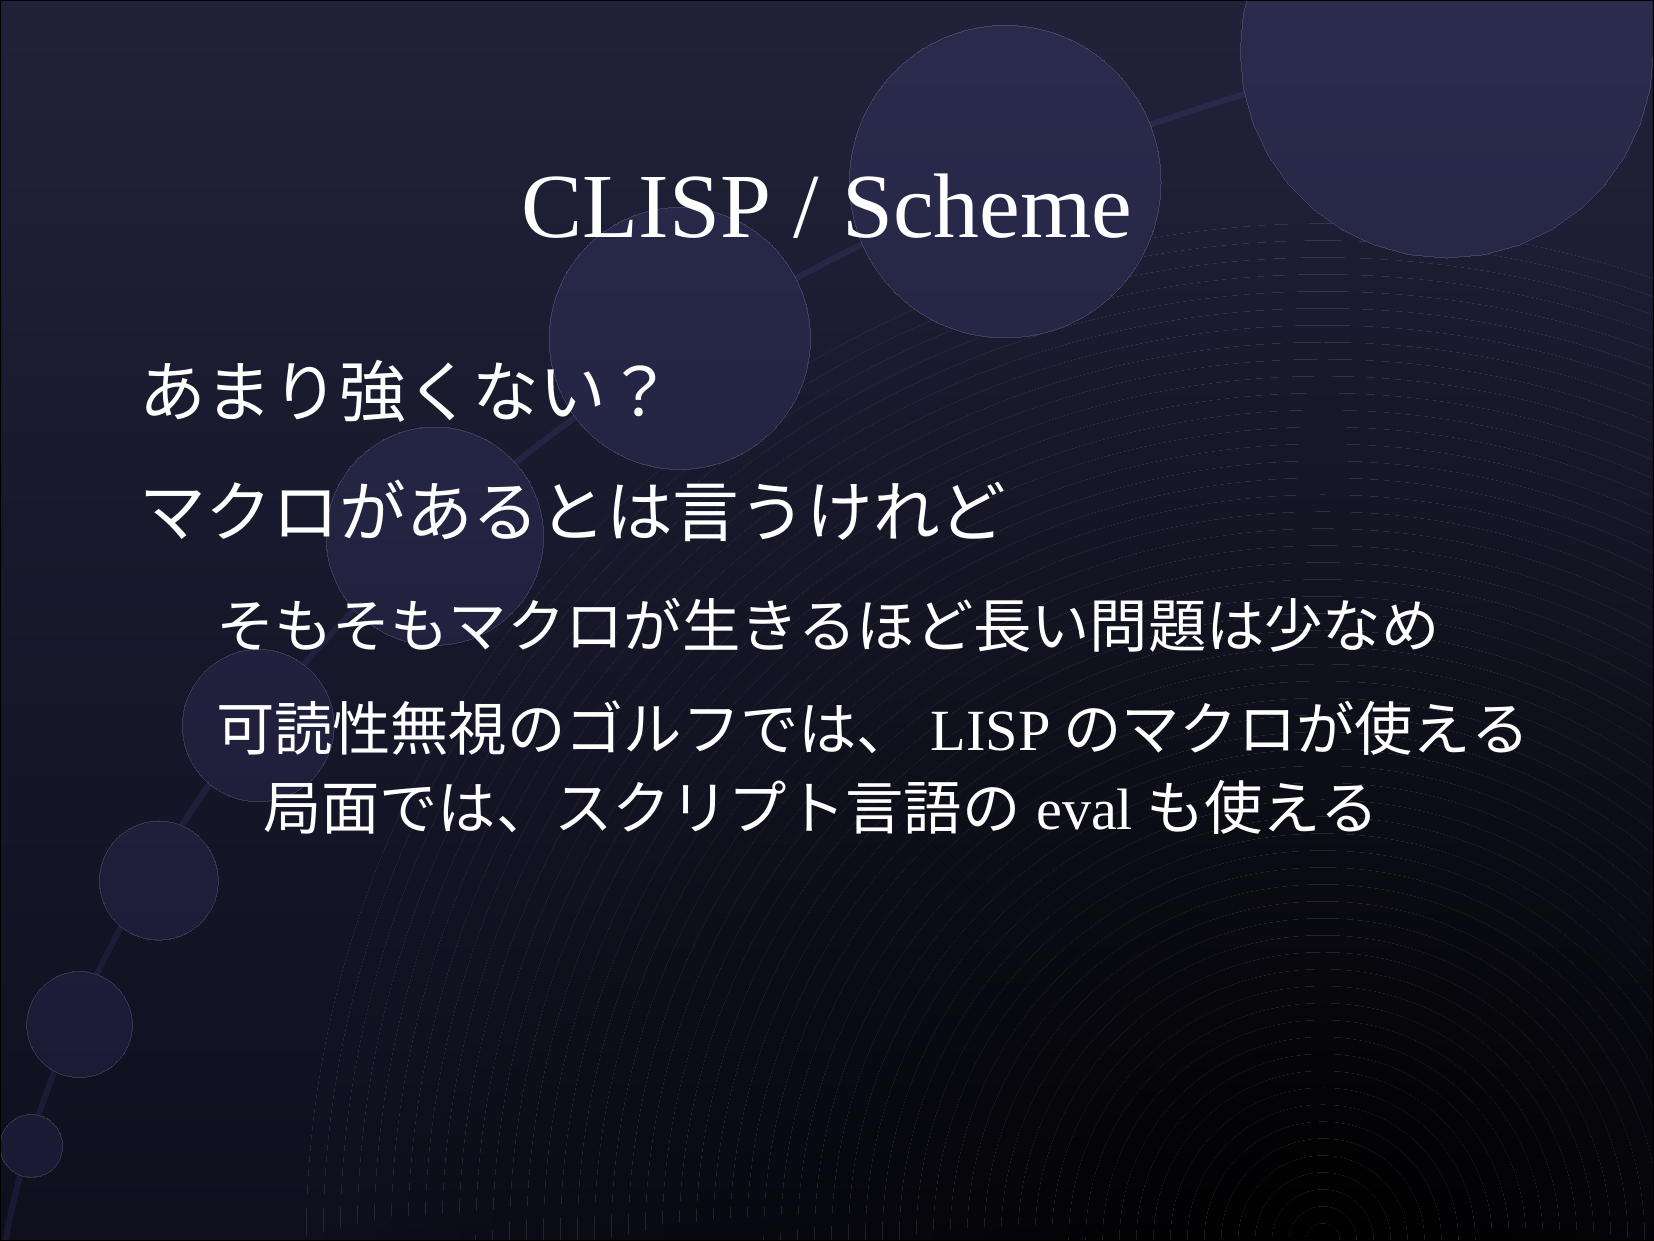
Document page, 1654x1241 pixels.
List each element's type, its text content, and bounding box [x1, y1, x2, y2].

list あまり強くない？ マクロがあるとは言うけれど そもそもマクロが生きるほど長い問題は少なめ 可読性無視のゴルフでは、LISPのマクロが使える局面では、スクリプト言語のevalも使える [121, 344, 1534, 1127]
title CLISP / Scheme [121, 102, 1534, 311]
